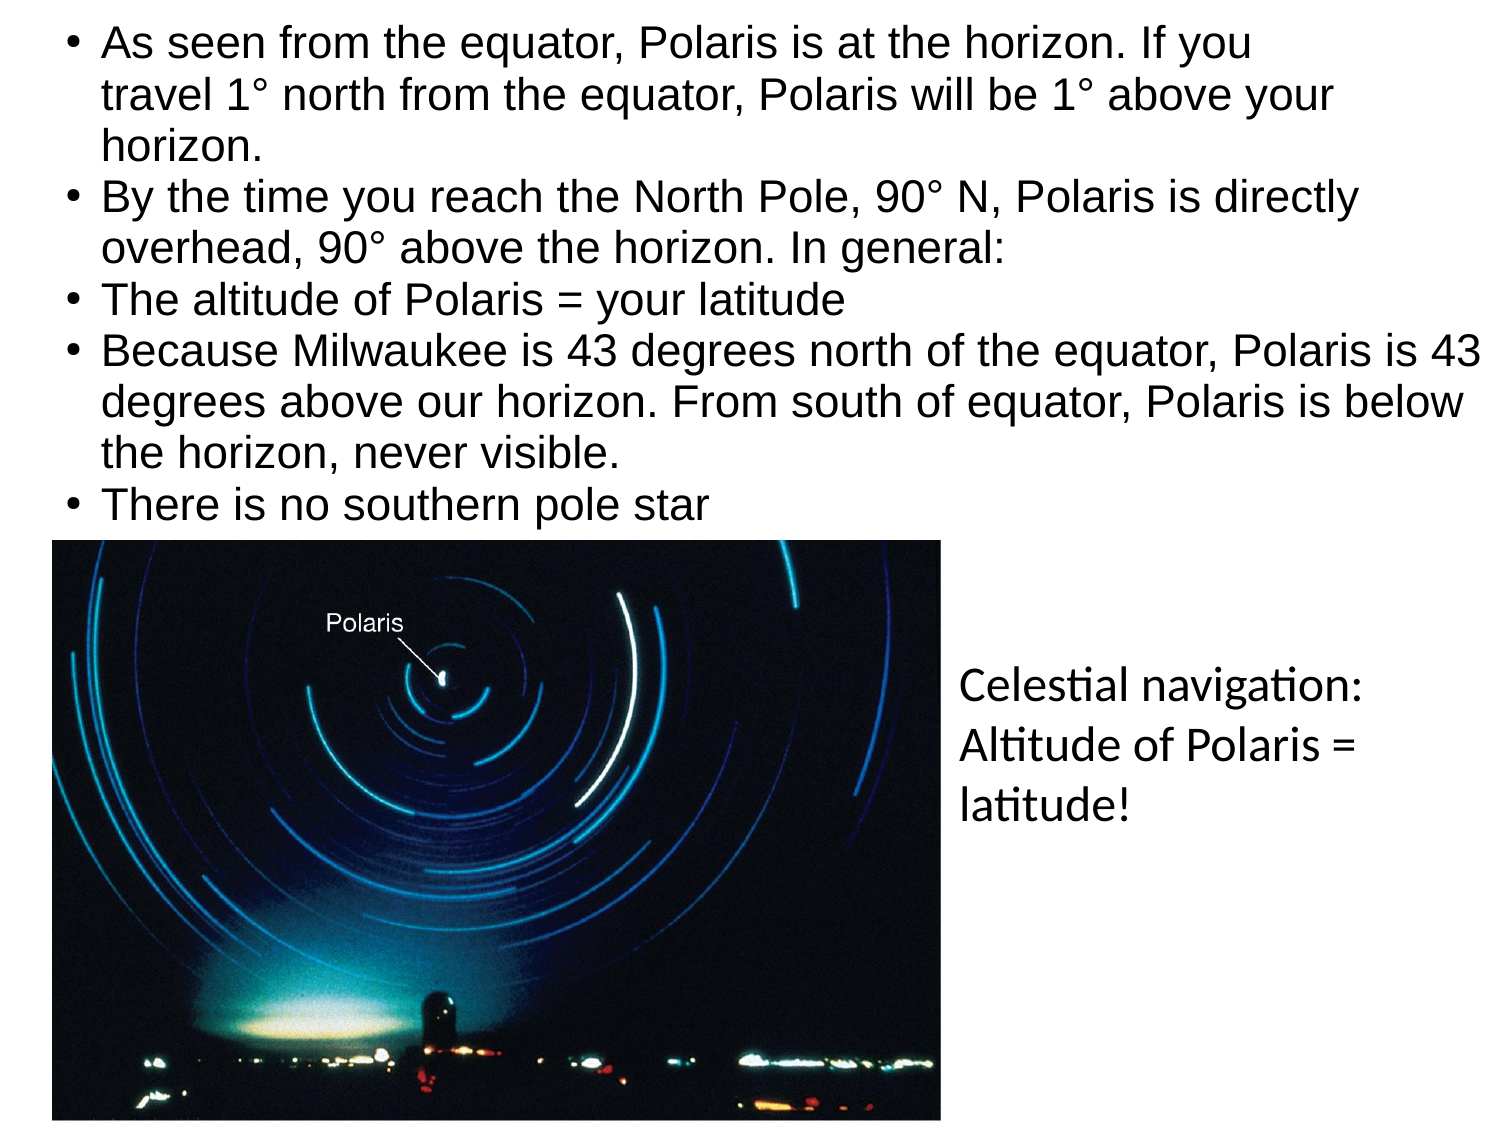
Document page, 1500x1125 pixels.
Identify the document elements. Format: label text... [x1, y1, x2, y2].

picture [47, 536, 946, 1125]
text_box Celestial navigation: Altitude of Polaris = latitude! [944, 644, 1500, 840]
subtitle As seen from the equator, Polaris is at the horizon. If you travel 1° north from the equator, Polaris will be 1° above your horizon. By the time you reach the North Pole, 90° N, Polaris is directly overhead, 90° above the horizon. In general: The altitude of Polaris = your latitude Because Milwaukee is 43 degrees north of the equator, Polaris is 43 degrees above our horizon. From south of equator, Polaris is below the horizon, never visible. There is no southern pole star [30, 17, 1486, 530]
